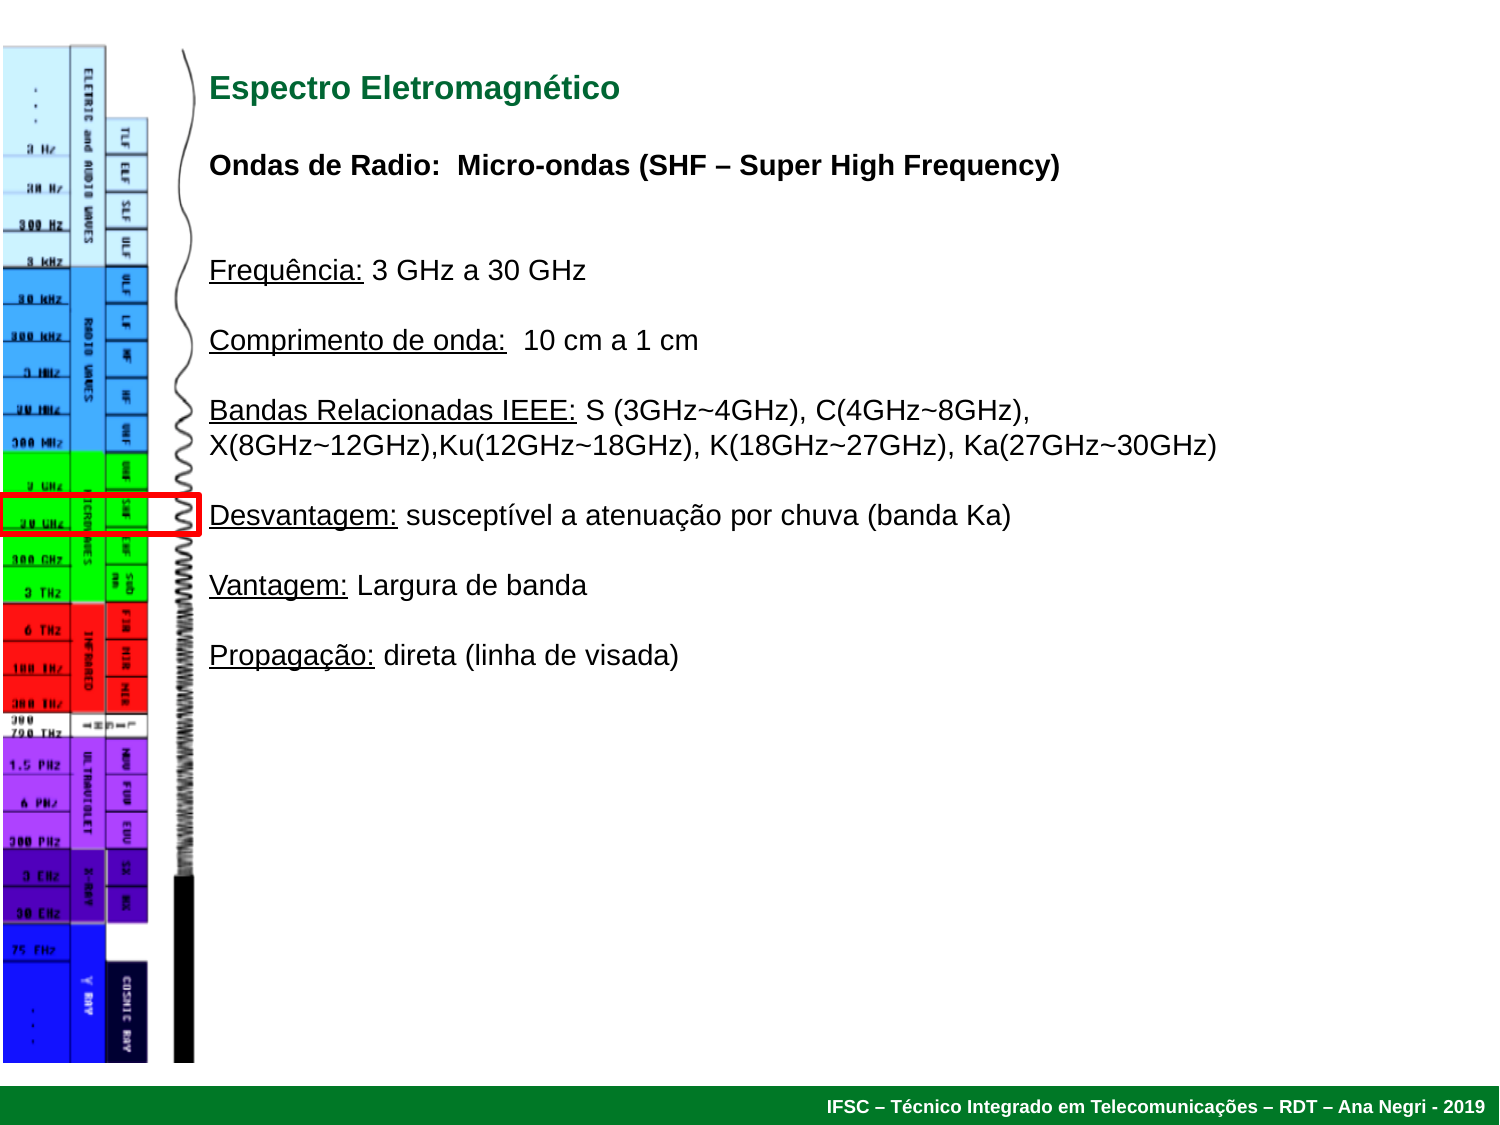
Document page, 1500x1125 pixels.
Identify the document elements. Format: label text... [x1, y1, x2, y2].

picture [3, 537, 199, 1063]
text_box [0, 1086, 1499, 1125]
picture [3, 35, 199, 492]
text_box ção [199, 613, 341, 674]
picture [3, 498, 196, 531]
text_box Espectro Eletromagnético Ondas de Radio: Micro-ondas (SHF – Super High Frequency) Frequência: 3 GHz a 30 GHz Comprimento de onda: 10 cm a 1 cm Bandas Relacionadas IEEE: S (3GHz~4GHz), C(4GHz~8GHz), X(8GHz~12GHz),Ku(12GHz~18GHz), K(18GHz~27GHz), Ka(27GHz~30GHz) Desvantagem: susceptível a atenuação por chuva (banda Ka) Vantagem: Largura de banda Propagação: direta (linha de visada) [199, 59, 1465, 664]
text_box IFSC – Técnico Integrado em Telecomunicações – RDT – Ana Negri - 2019 [812, 1087, 1500, 1125]
